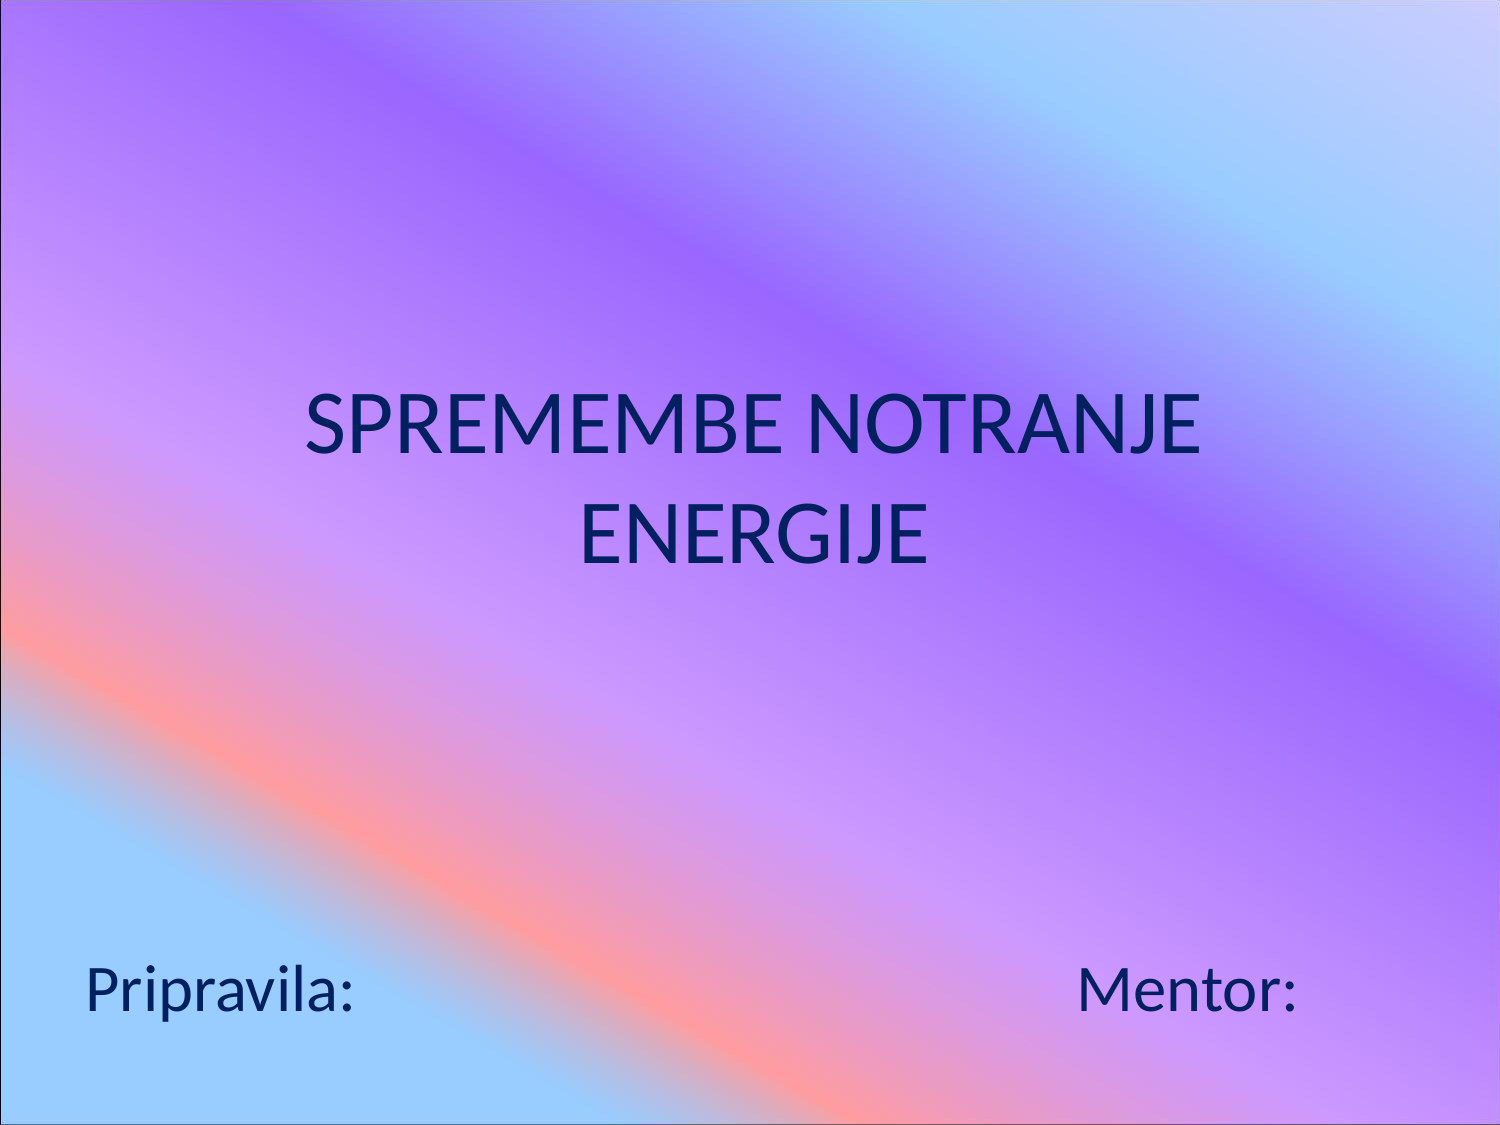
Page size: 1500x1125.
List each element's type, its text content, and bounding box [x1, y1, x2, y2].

title SPREMEMBE NOTRANJE ENERGIJE [117, 351, 1393, 593]
picture [0, 0, 1500, 1125]
subtitle Pripravila: Mentor: [70, 750, 1442, 1038]
